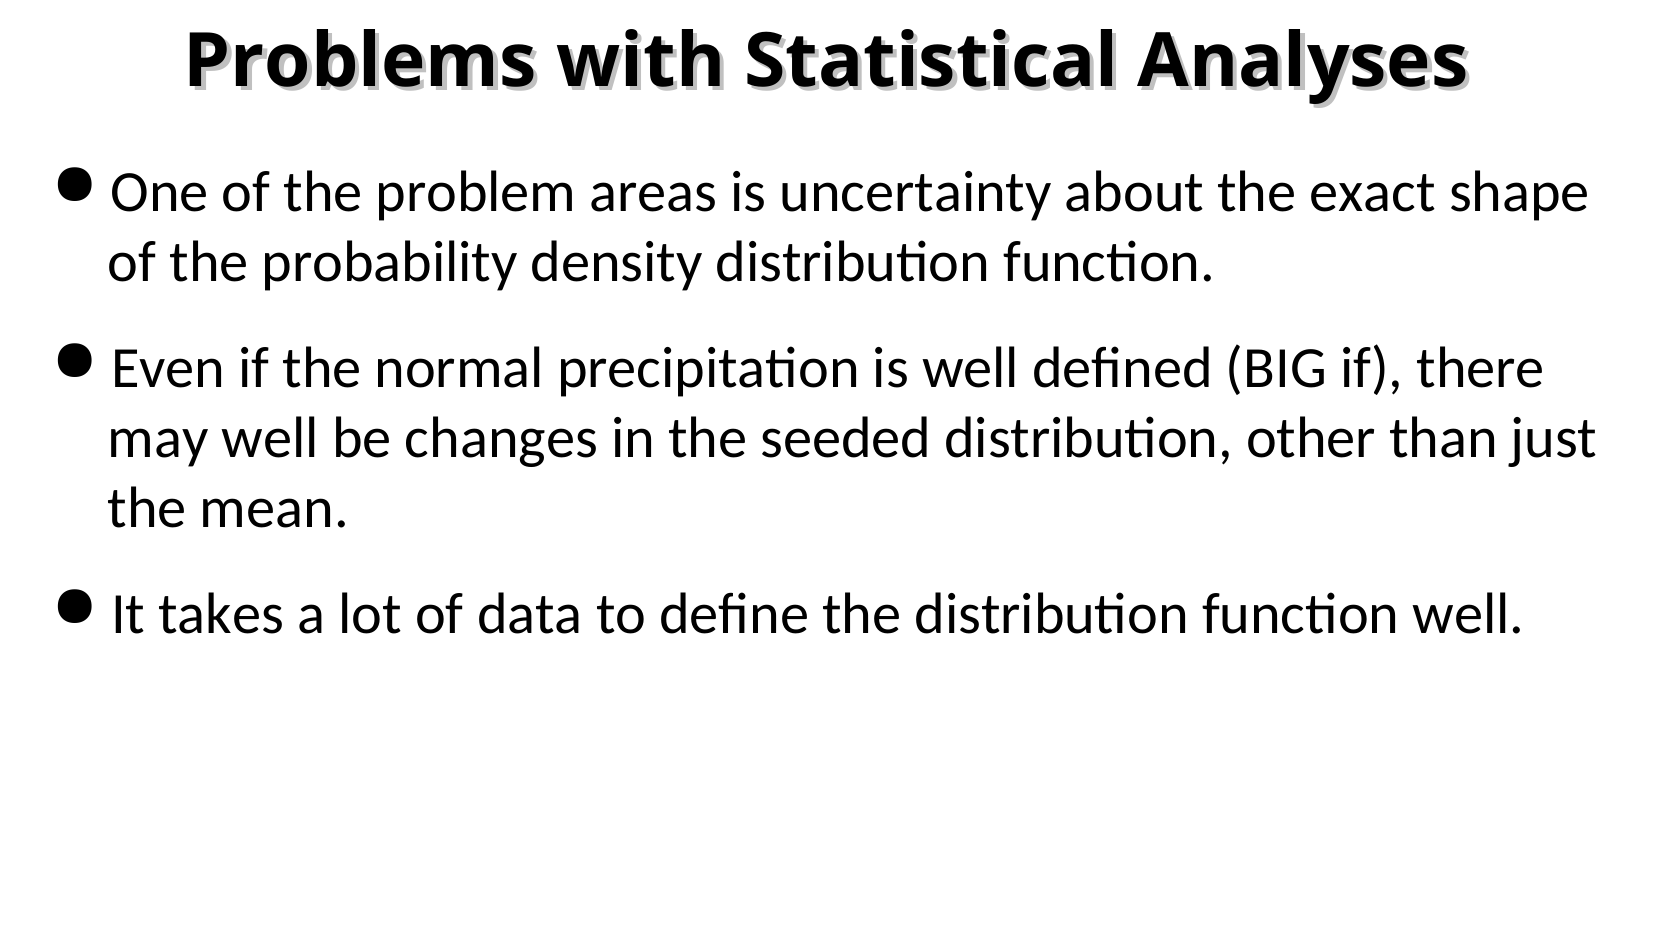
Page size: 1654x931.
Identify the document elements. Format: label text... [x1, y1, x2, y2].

text_box One of the problem areas is uncertainty about the exact shape of the probability density distribution function. Even if the normal precipitation is well defined (BIG if), there may well be changes in the seeded distribution, other than just the mean. It takes a lot of data to define the distribution function well. [36, 49, 1617, 891]
title Problems with Statistical Analyses [0, 5, 1654, 107]
